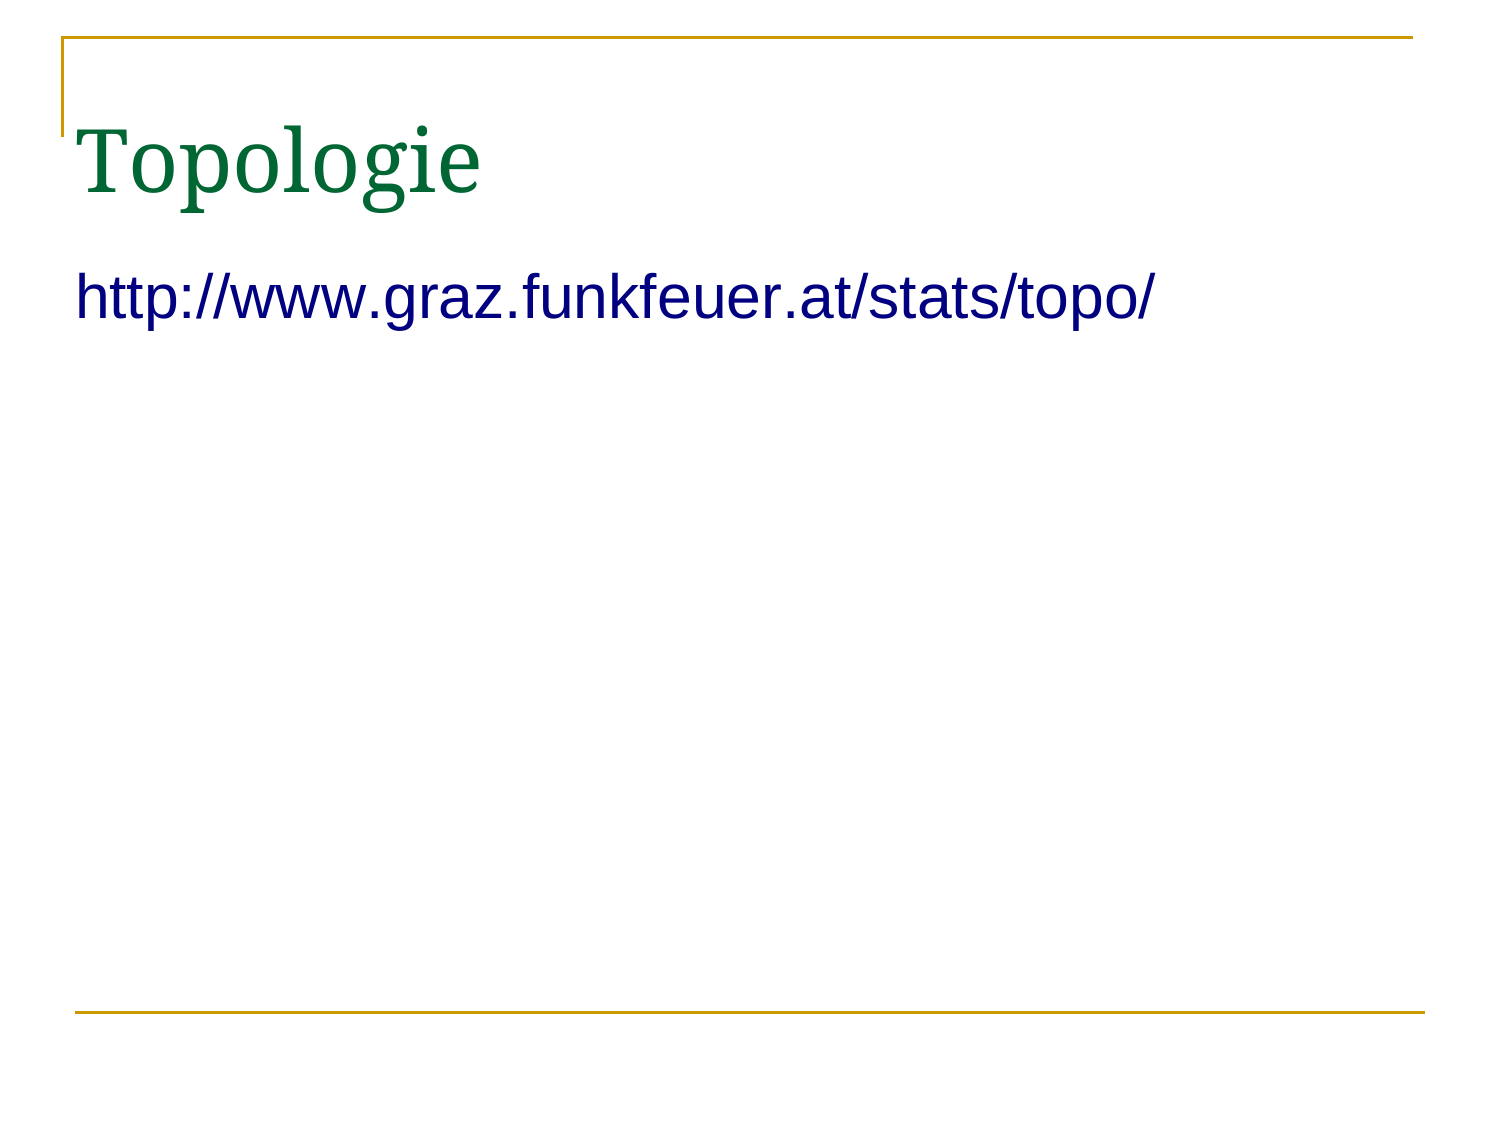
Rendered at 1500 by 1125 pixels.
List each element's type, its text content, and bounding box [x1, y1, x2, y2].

title Topologie [75, 52, 1426, 262]
list http://www.graz.funkfeuer.at/stats/topo/ [75, 262, 1426, 991]
